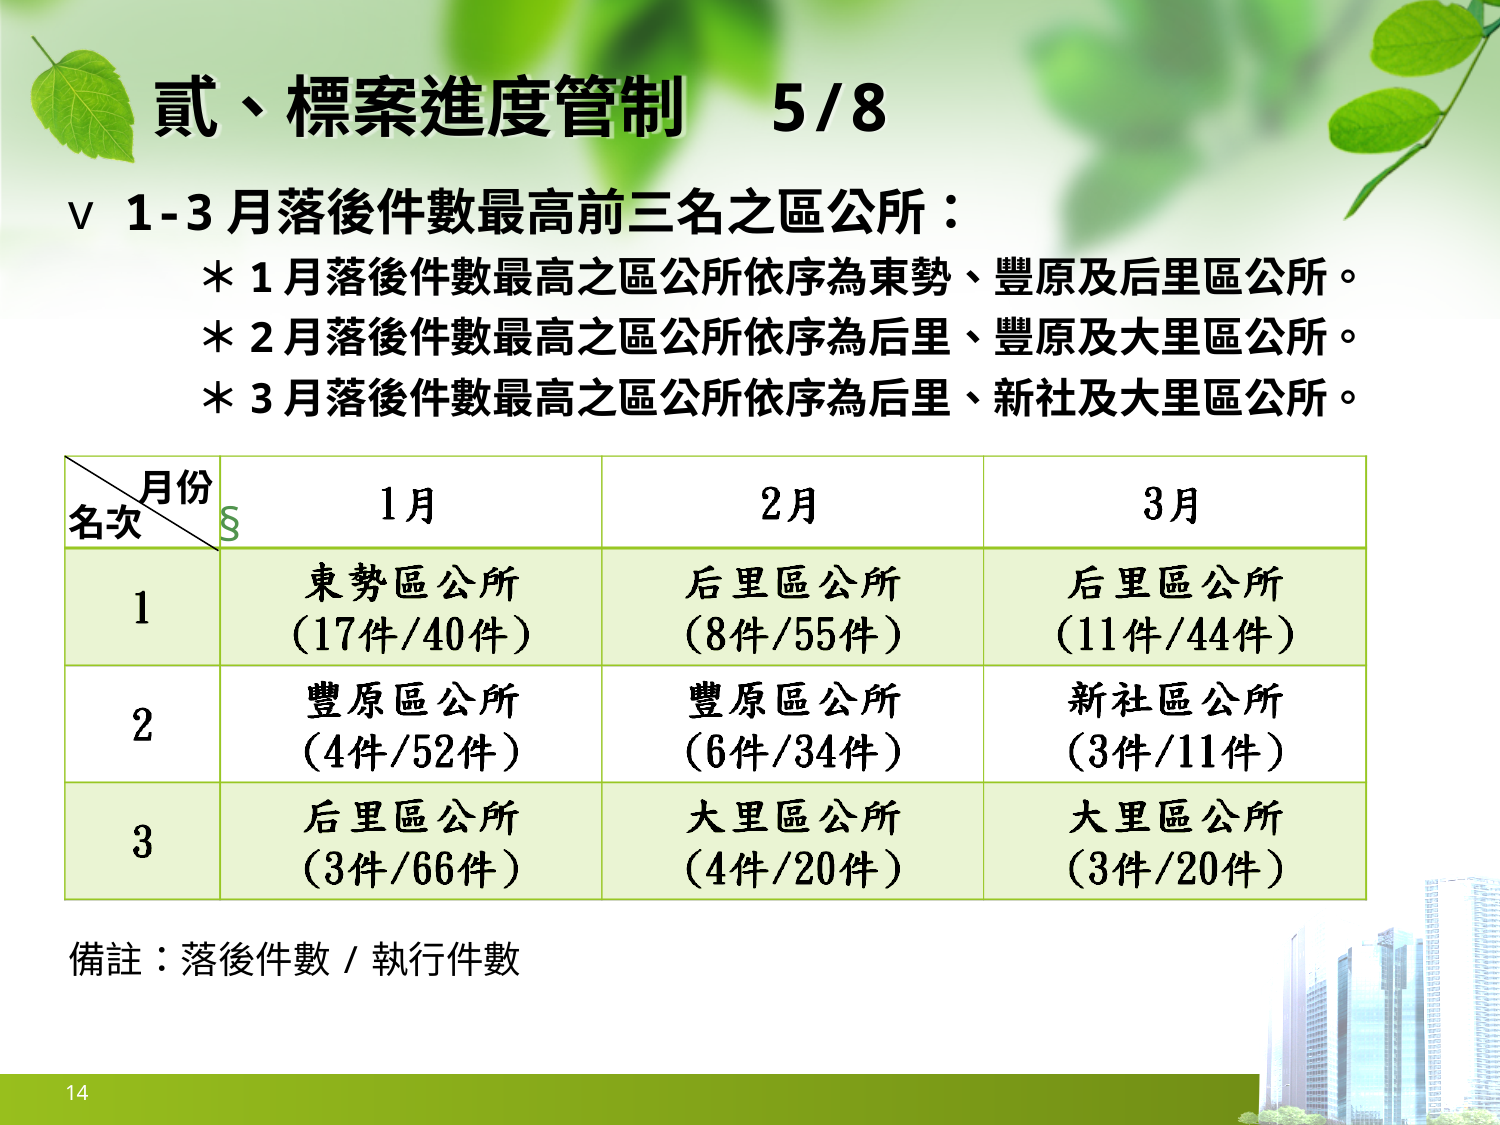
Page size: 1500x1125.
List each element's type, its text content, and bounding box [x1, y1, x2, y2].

text_box 備註：落後件數/執行件數 [53, 928, 550, 990]
text_box 月份 [123, 456, 231, 517]
picture [53, 444, 1377, 910]
text_box 名次 [53, 491, 160, 553]
title 貳、標案進度管制 5/8 [137, 57, 1325, 150]
text_box 14 [50, 1072, 138, 1113]
list 1-3月落後件數最高前三名之區公所： ＊1月落後件數最高之區公所依序為東勢、豐原及后里區公所。 ＊2月落後件數最高之區公所依序為后里、豐原及大里區公所。 ＊3月落後件數最高之區公所依序為后里、新社及大里區公所。 [53, 172, 1459, 965]
